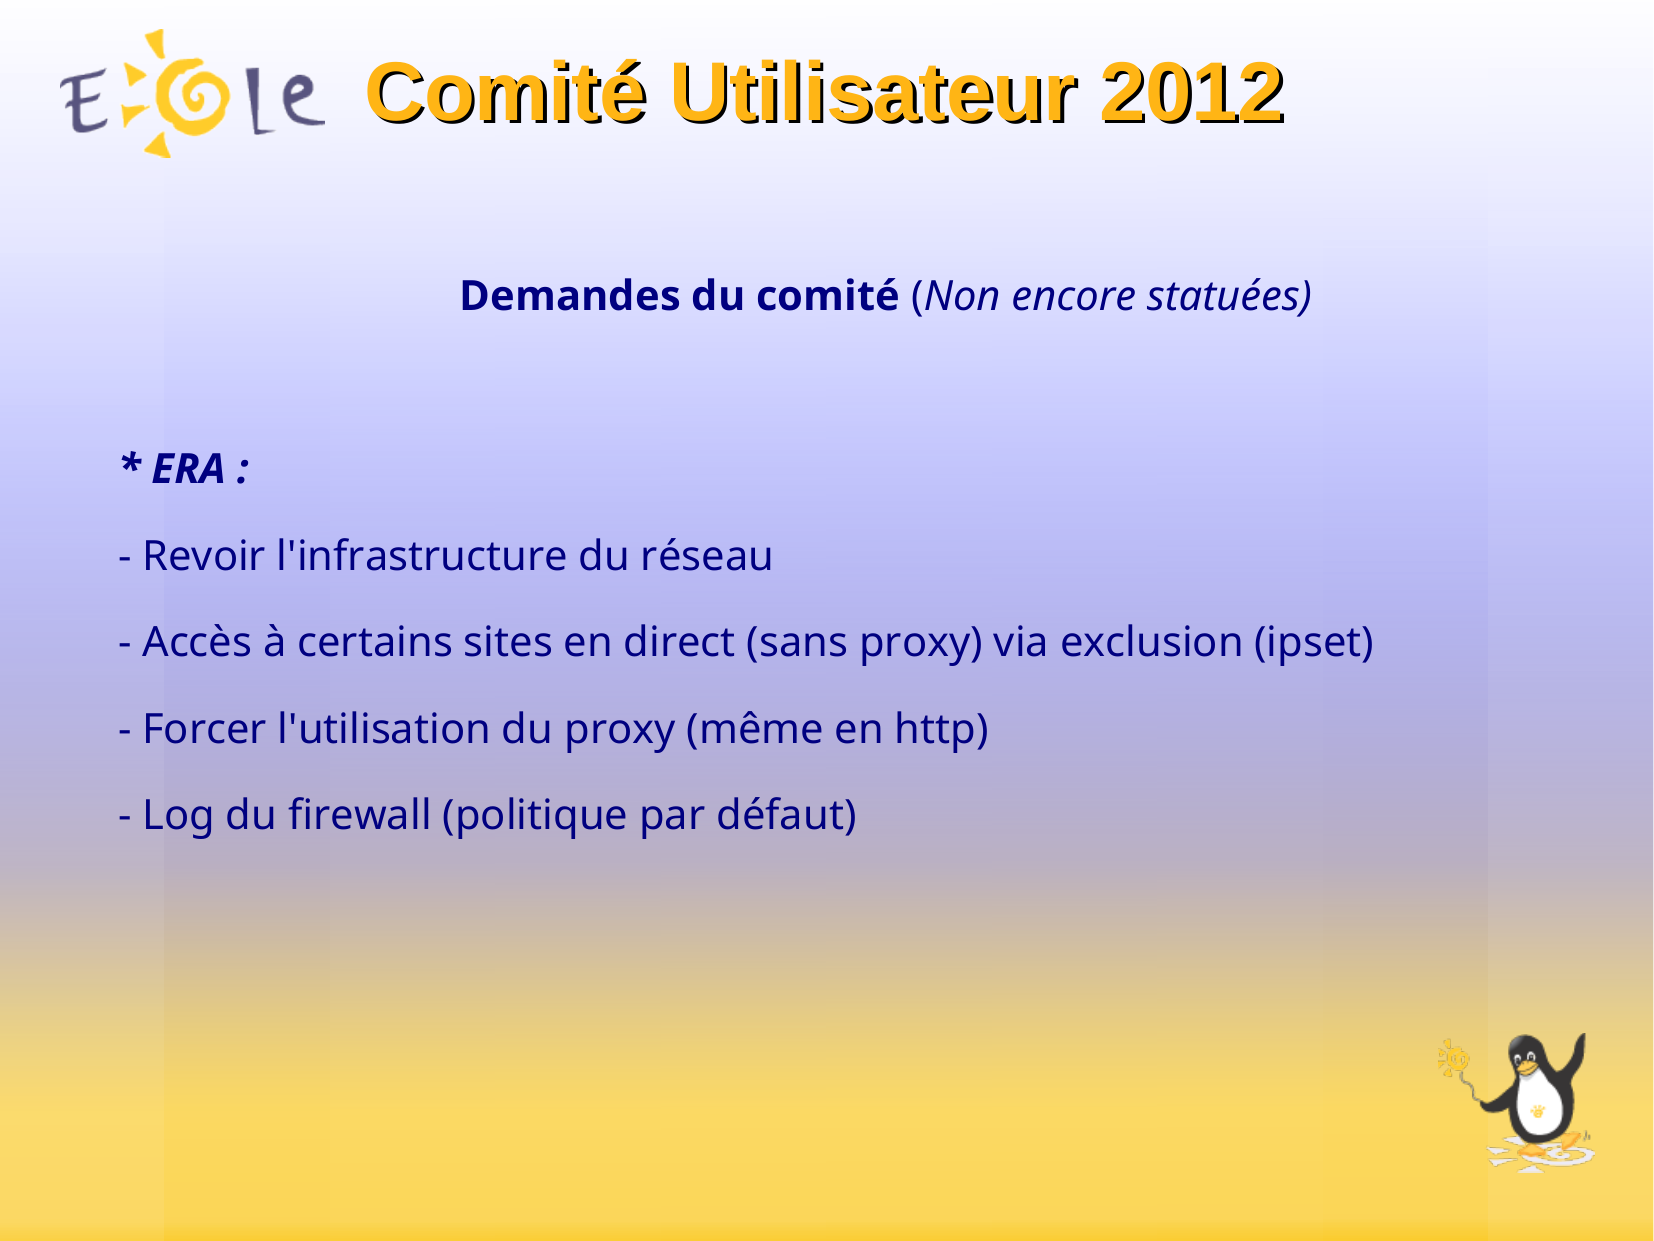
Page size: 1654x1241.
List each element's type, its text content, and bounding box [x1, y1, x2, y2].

title Comité Utilisateur 2012 [80, 27, 1569, 156]
picture [0, 0, 1654, 1241]
list Demandes du comité (Non encore statuées) * ERA : - Revoir l'infrastructure du réseau - Accès à certains sites en direct (sans proxy) via exclusion (ipset) - Forcer l'utilisation du proxy (même en http) - Log du firewall (politique par défaut) Voir présentation spécifiques pour les adaptations déjà réalisées [118, 265, 1654, 1241]
